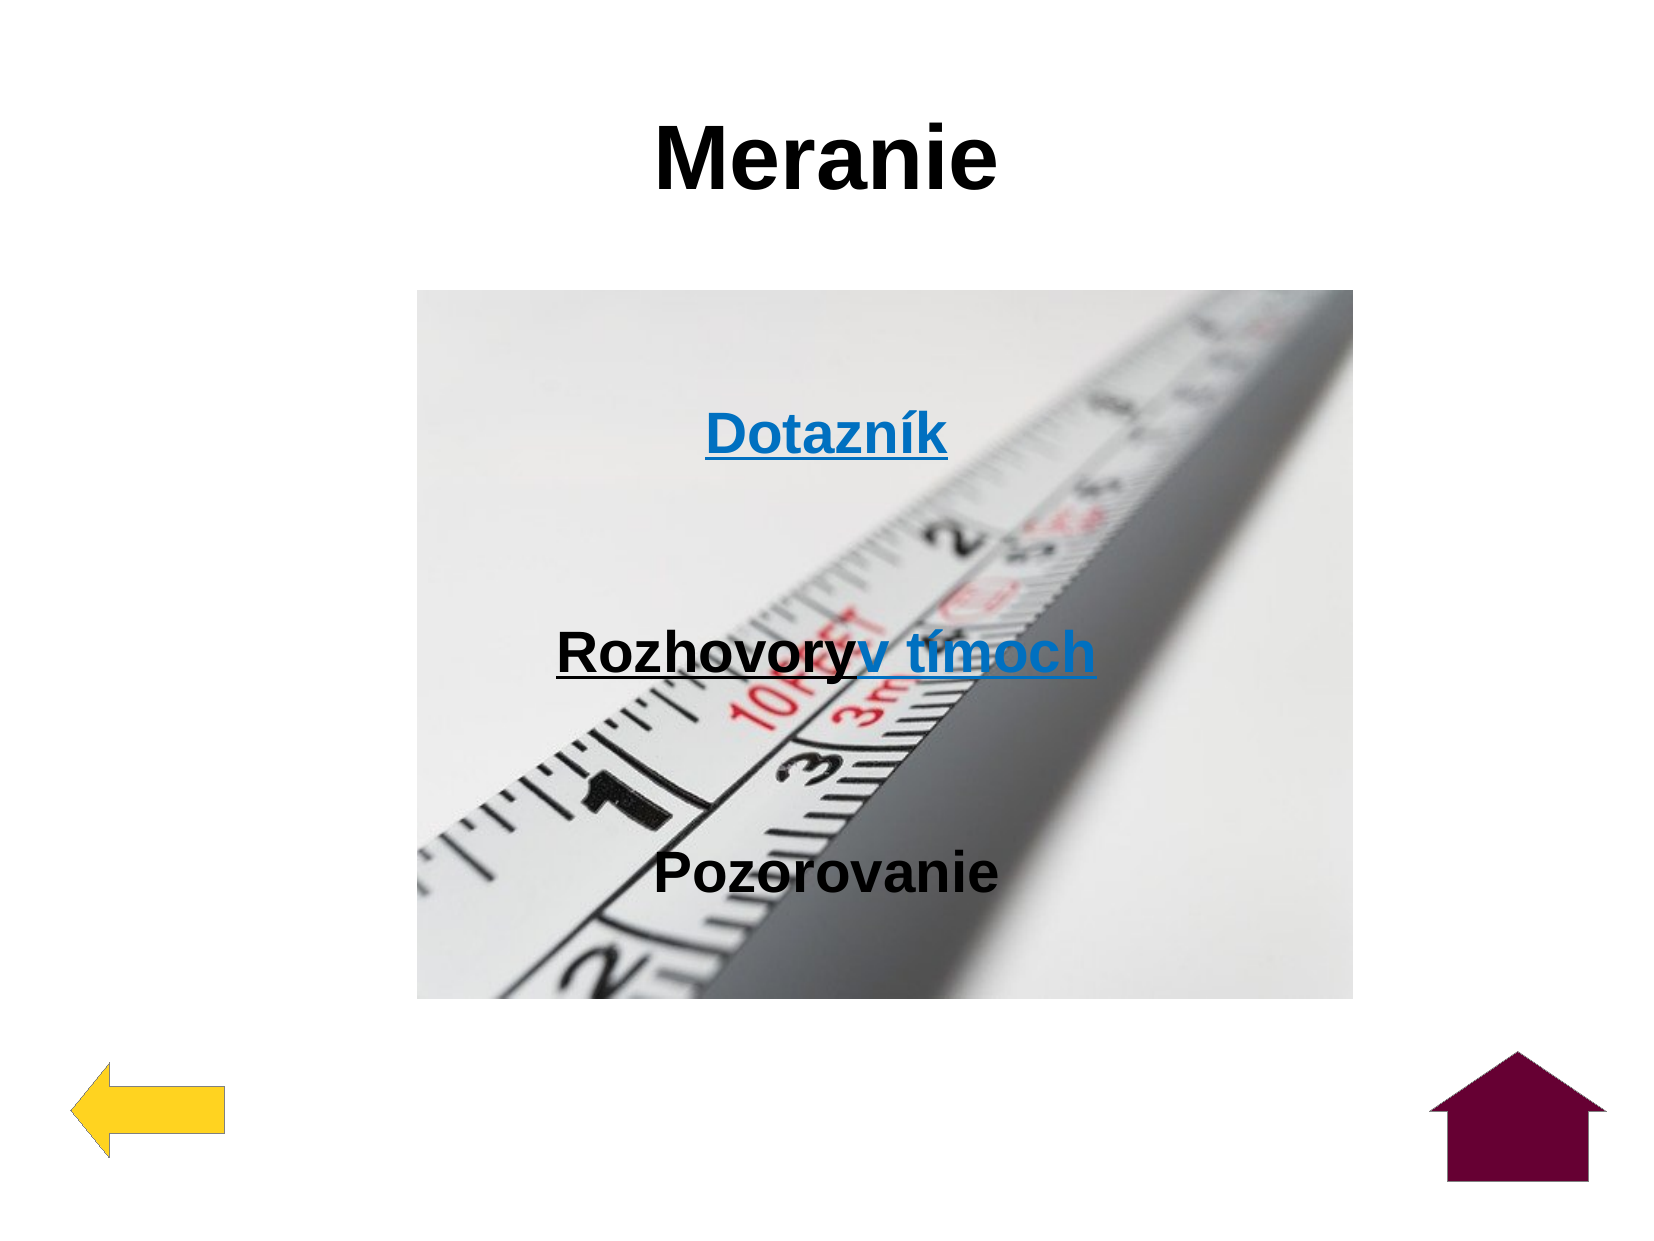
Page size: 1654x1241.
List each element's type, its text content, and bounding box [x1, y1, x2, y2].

title Meranie [82, 97, 1571, 209]
list Dotazník Rozhovory v tímoch Pozorovanie [82, 290, 1571, 920]
text_box [70, 1062, 225, 1158]
picture [417, 920, 1353, 999]
text_box [1429, 1051, 1607, 1182]
